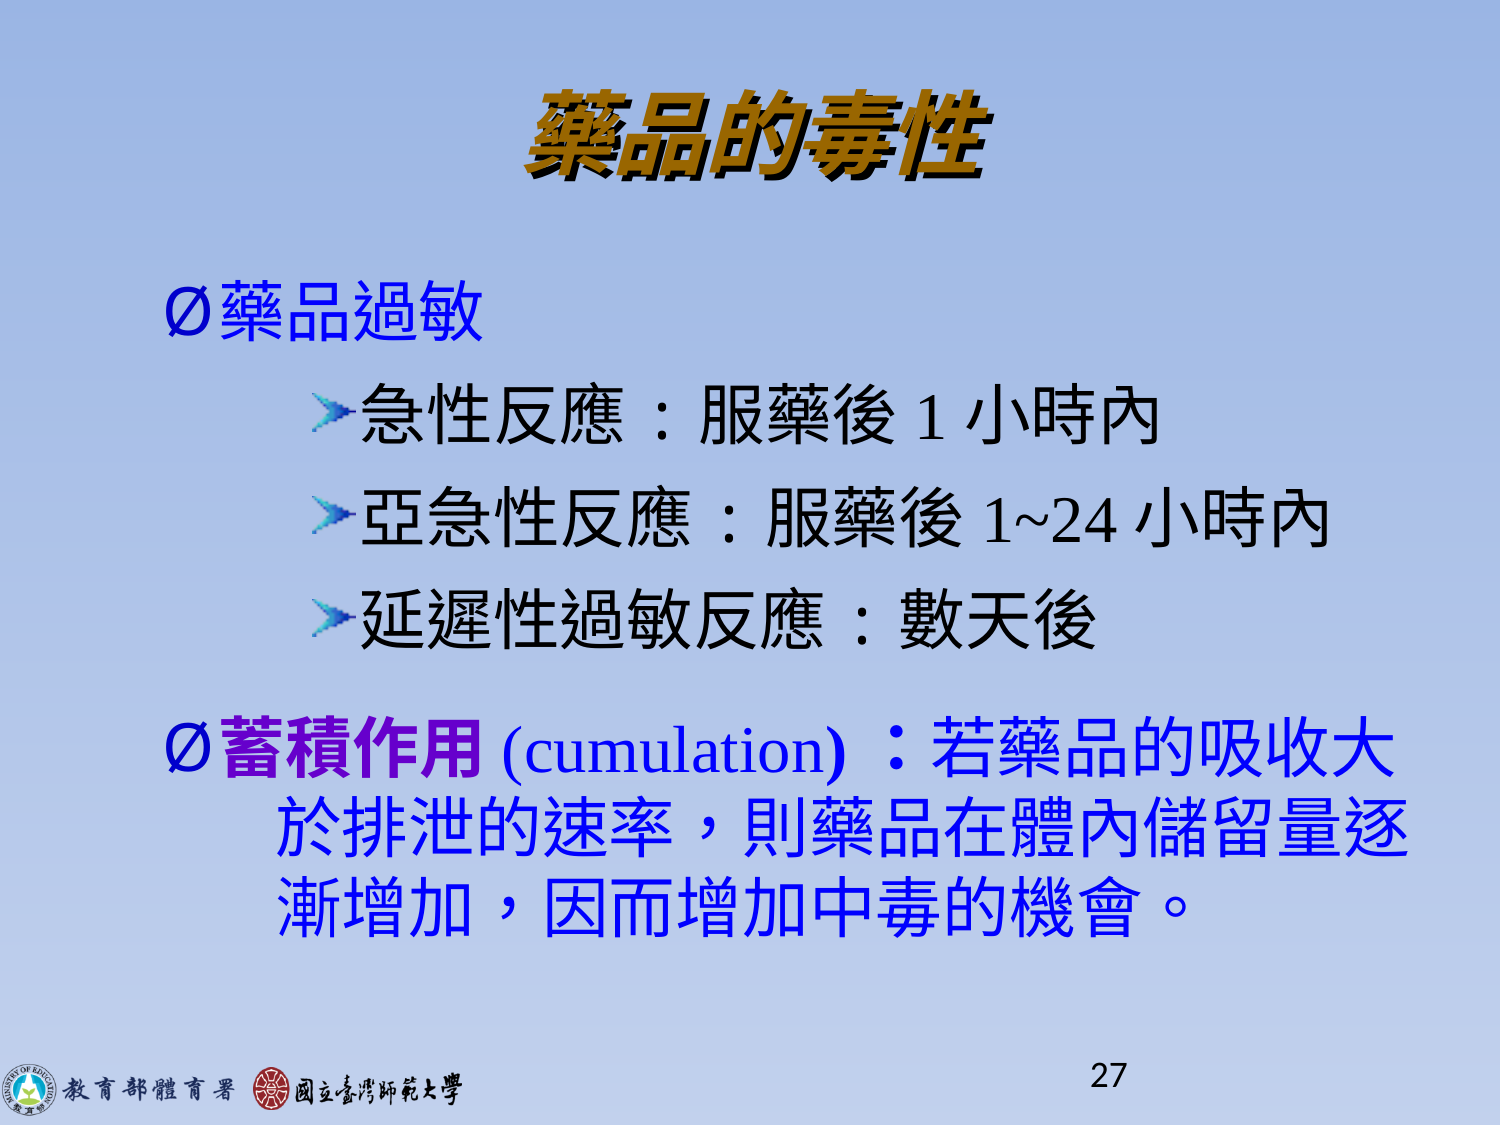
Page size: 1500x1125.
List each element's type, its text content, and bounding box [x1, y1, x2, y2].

list 藥品過敏 急性反應:服藥後1小時內 亞急性反應:服藥後1~24小時內 延遲性過敏反應:數天後 蓄積作用(cumulation)：若藥品的吸收大於排泄的速率，則藥品在體內儲留量逐漸增加，因而增加中毒的機會。 [147, 262, 1426, 994]
text_box [1074, 1042, 1426, 1103]
title 藥品的毒性 [0, 66, 1500, 197]
